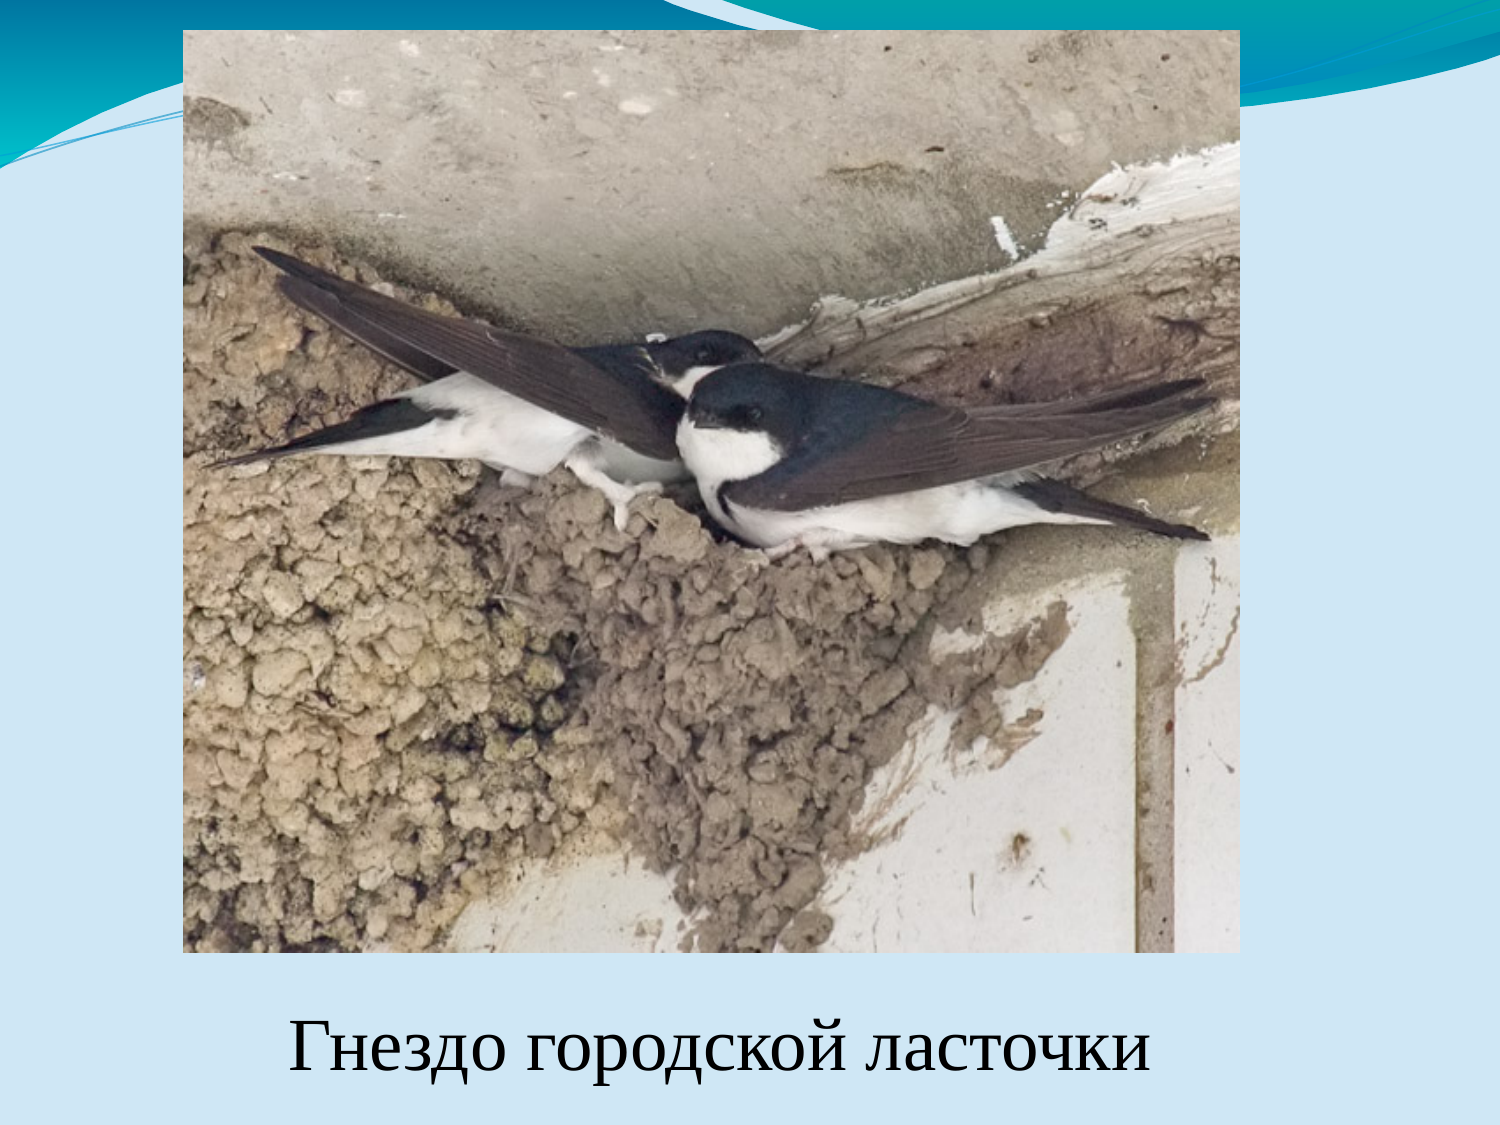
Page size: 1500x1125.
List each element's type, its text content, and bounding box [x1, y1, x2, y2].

text_box Гнездо городской ласточки [194, 987, 1247, 1093]
picture [183, 29, 1240, 953]
